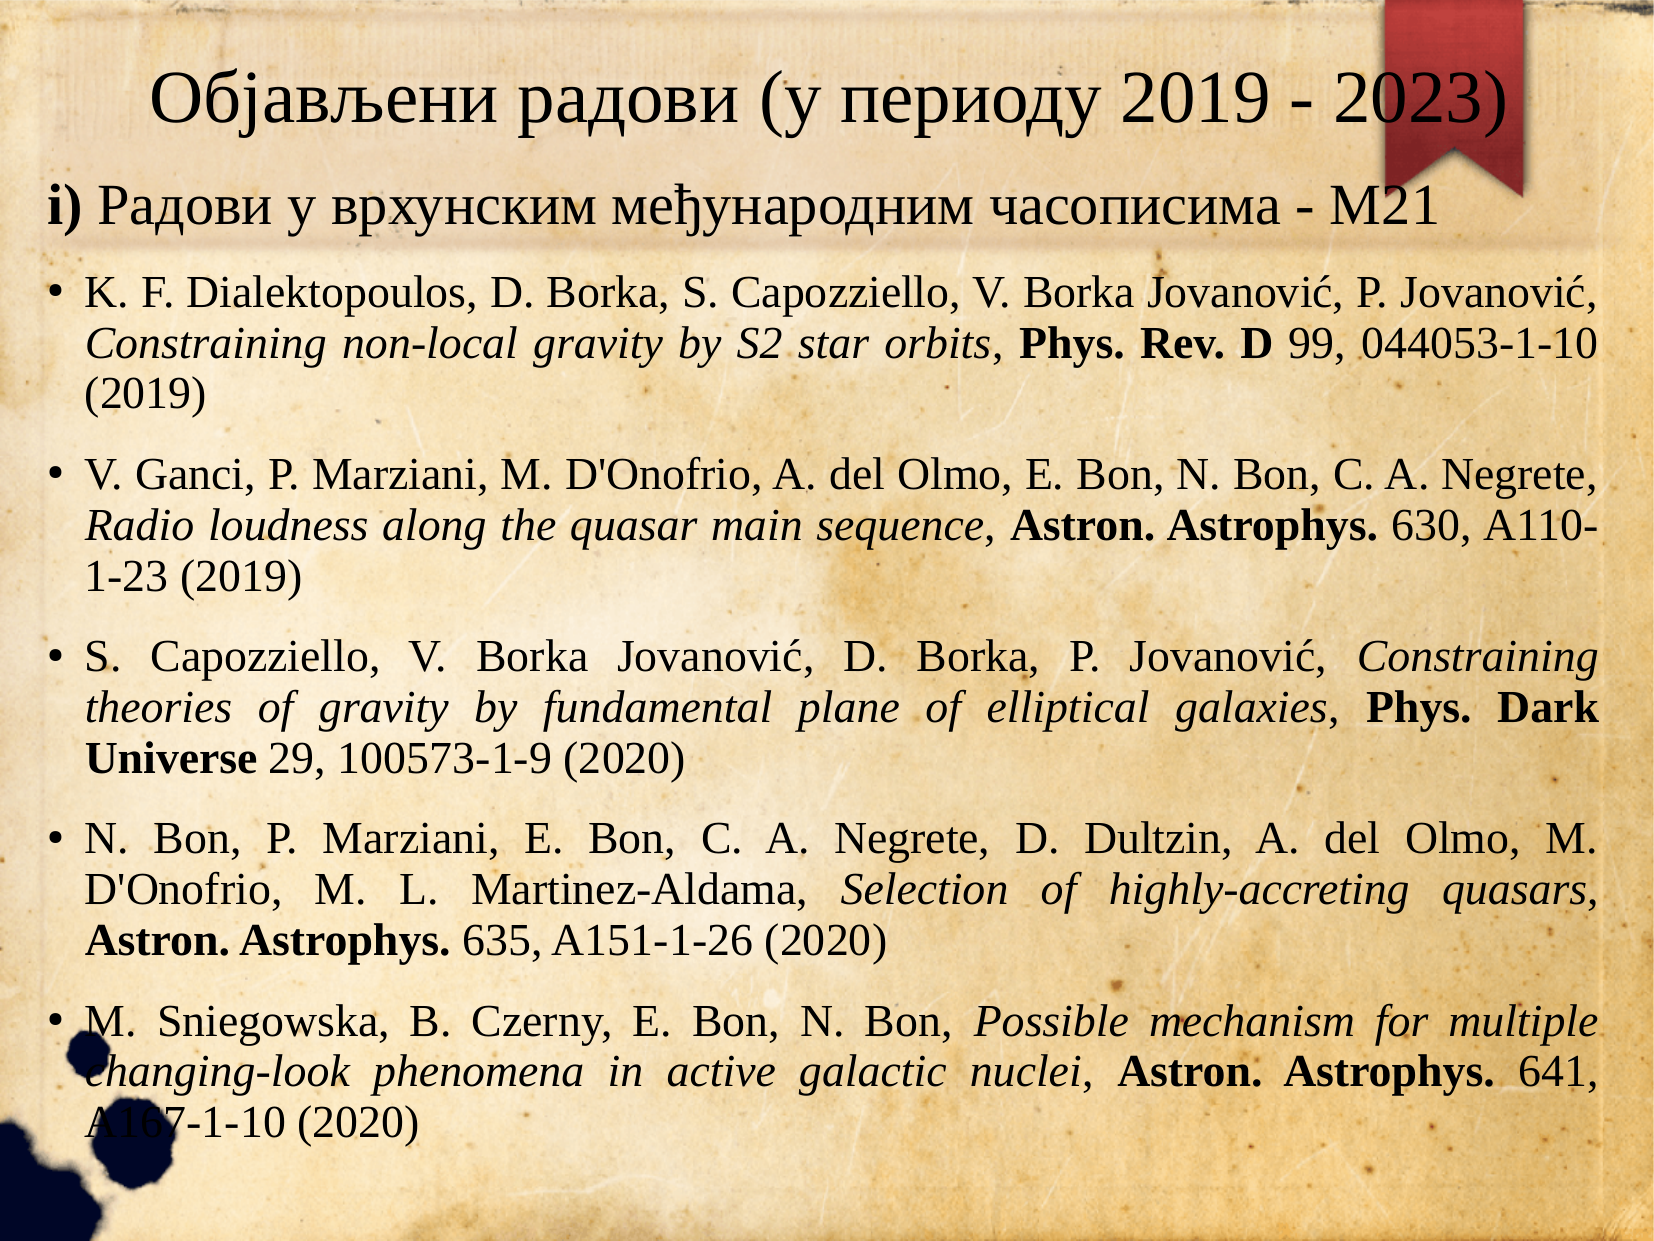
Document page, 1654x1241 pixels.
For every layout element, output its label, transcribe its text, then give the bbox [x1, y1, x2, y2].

list i) Радови у врхунским међународним часописима - М21 K. F. Dialektopoulos, D. Borka, S. Capozziello, V. Borka Jovanović, P. Jovanović, Constraining non-local gravity by S2 star orbits, Phys. Rev. D 99, 044053-1-10 (2019) V. Ganci, P. Marziani, M. D'Onofrio, A. del Olmo, E. Bon, N. Bon, C. A. Negrete, Radio loudness along the quasar main sequence, Astron. Astrophys. 630, A110-1-23 (2019) S. Capozziello, V. Borka Jovanović, D. Borka, P. Jovanović, Constraining theories of gravity by fundamental plane of elliptical galaxies, Phys. Dark Universe 29, 100573-1-9 (2020) N. Bon, P. Marziani, E. Bon, C. A. Negrete, D. Dultzin, A. del Olmo, M. D'Onofrio, M. L. Martinez-Aldama, Selection of highly-accreting quasars, Astron. Astrophys. 635, A151-1-26 (2020) M. Sniegowska, B. Czerny, E. Bon, N. Bon, Possible mechanism for multiple changing-look phenomena in active galactic nuclei, Astron. Astrophys. 641, A167-1-10 (2020) [47, 172, 1600, 1216]
title Објављени радови (у периоду 2019 - 2023) [64, 55, 1594, 156]
picture [0, 0, 1654, 1241]
